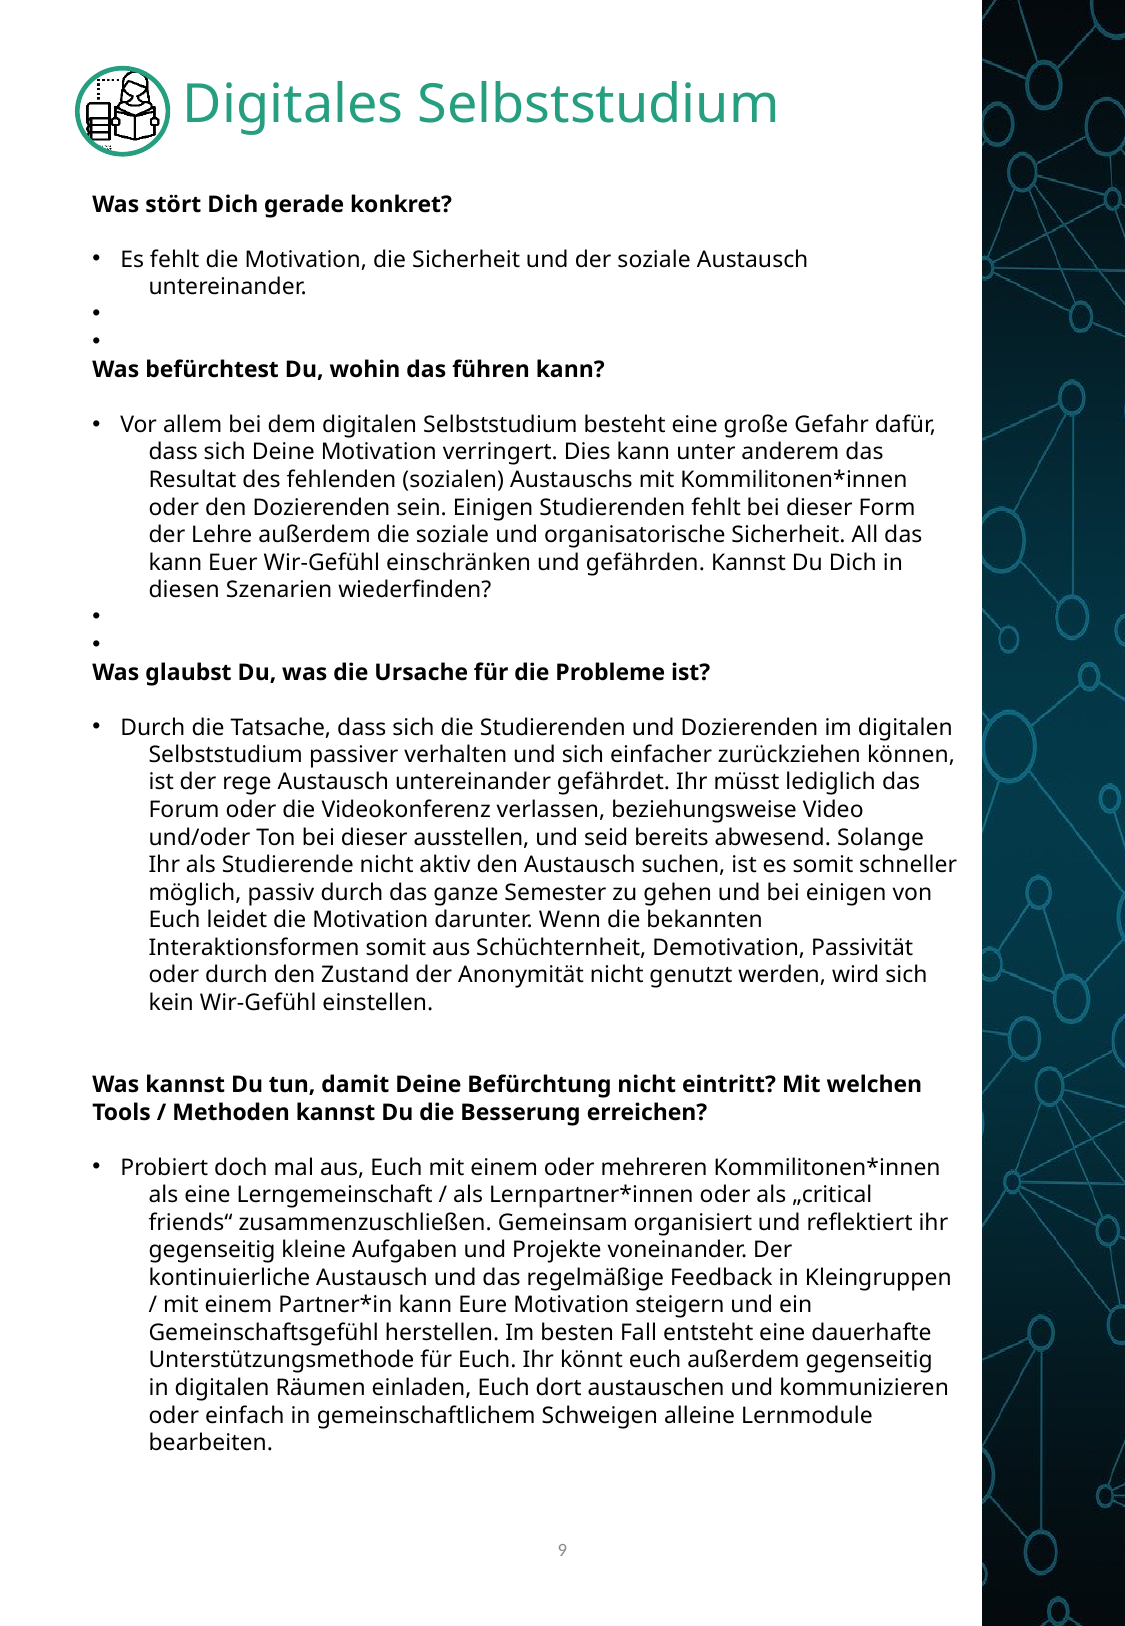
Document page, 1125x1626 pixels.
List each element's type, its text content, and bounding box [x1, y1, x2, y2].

text_box 9 [372, 1506, 753, 1593]
title Digitales Selbststudium [168, 68, 1125, 203]
list Was stört Dich gerade konkret? Es fehlt die Motivation, die Sicherheit und der soziale Austausch untereinander. Was befürchtest Du, wohin das führen kann? Vor allem bei dem digitalen Selbststudium besteht eine große Gefahr dafür, dass sich Deine Motivation verringert. Dies kann unter anderem das Resultat des fehlenden (sozialen) Austauschs mit Kommilitonen*innen oder den Dozierenden sein. Einigen Studierenden fehlt bei dieser Form der Lehre außerdem die soziale und organisatorische Sicherheit. All das kann Euer Wir-Gefühl einschränken und gefährden. Kannst Du Dich in diesen Szenarien wiederfinden? Was glaubst Du, was die Ursache für die Probleme ist? Durch die Tatsache, dass sich die Studierenden und Dozierenden im digitalen Selbststudium passiver verhalten und sich einfacher zurückziehen können, ist der rege Austausch untereinander gefährdet. Ihr müsst lediglich das Forum oder die Videokonferenz verlassen, beziehungsweise Video und/oder Ton bei dieser ausstellen, und seid bereits abwesend. Solange Ihr als Studierende nicht aktiv den Austausch suchen, ist es somit schneller möglich, passiv durch das ganze Semester zu gehen und bei einigen von Euch leidet die Motivation darunter. Wenn die bekannten Interaktionsformen somit aus Schüchternheit, Demotivation, Passivität oder durch den Zustand der Anonymität nicht genutzt werden, wird sich kein Wir-Gefühl einstellen. Was kannst Du tun, damit Deine Befürchtung nicht eintritt? Mit welchen Tools / Methoden kannst Du die Besserung erreichen? Probiert doch mal aus, Euch mit einem oder mehreren Kommilitonen*innen als eine Lerngemeinschaft / als Lernpartner*innen oder als „critical friends“ zusammenzuschließen. Gemeinsam organisiert und reflektiert ihr gegenseitig kleine Aufgaben und Projekte voneinander. Der kontinuierliche Austausch und das regelmäßige Feedback in Kleingruppen / mit einem Partner*in kann Eure Motivation steigern und ein Gemeinschaftsgefühl herstellen. Im besten Fall entsteht eine dauerhafte Unterstützungsmethode für Euch. Ihr könnt euch außerdem gegenseitig in digitalen Räumen einladen, Euch dort austauschen und kommunizieren oder einfach in gemeinschaftlichem Schweigen alleine Lernmodule bearbeiten. [77, 154, 974, 1464]
text_box [77, 68, 168, 155]
